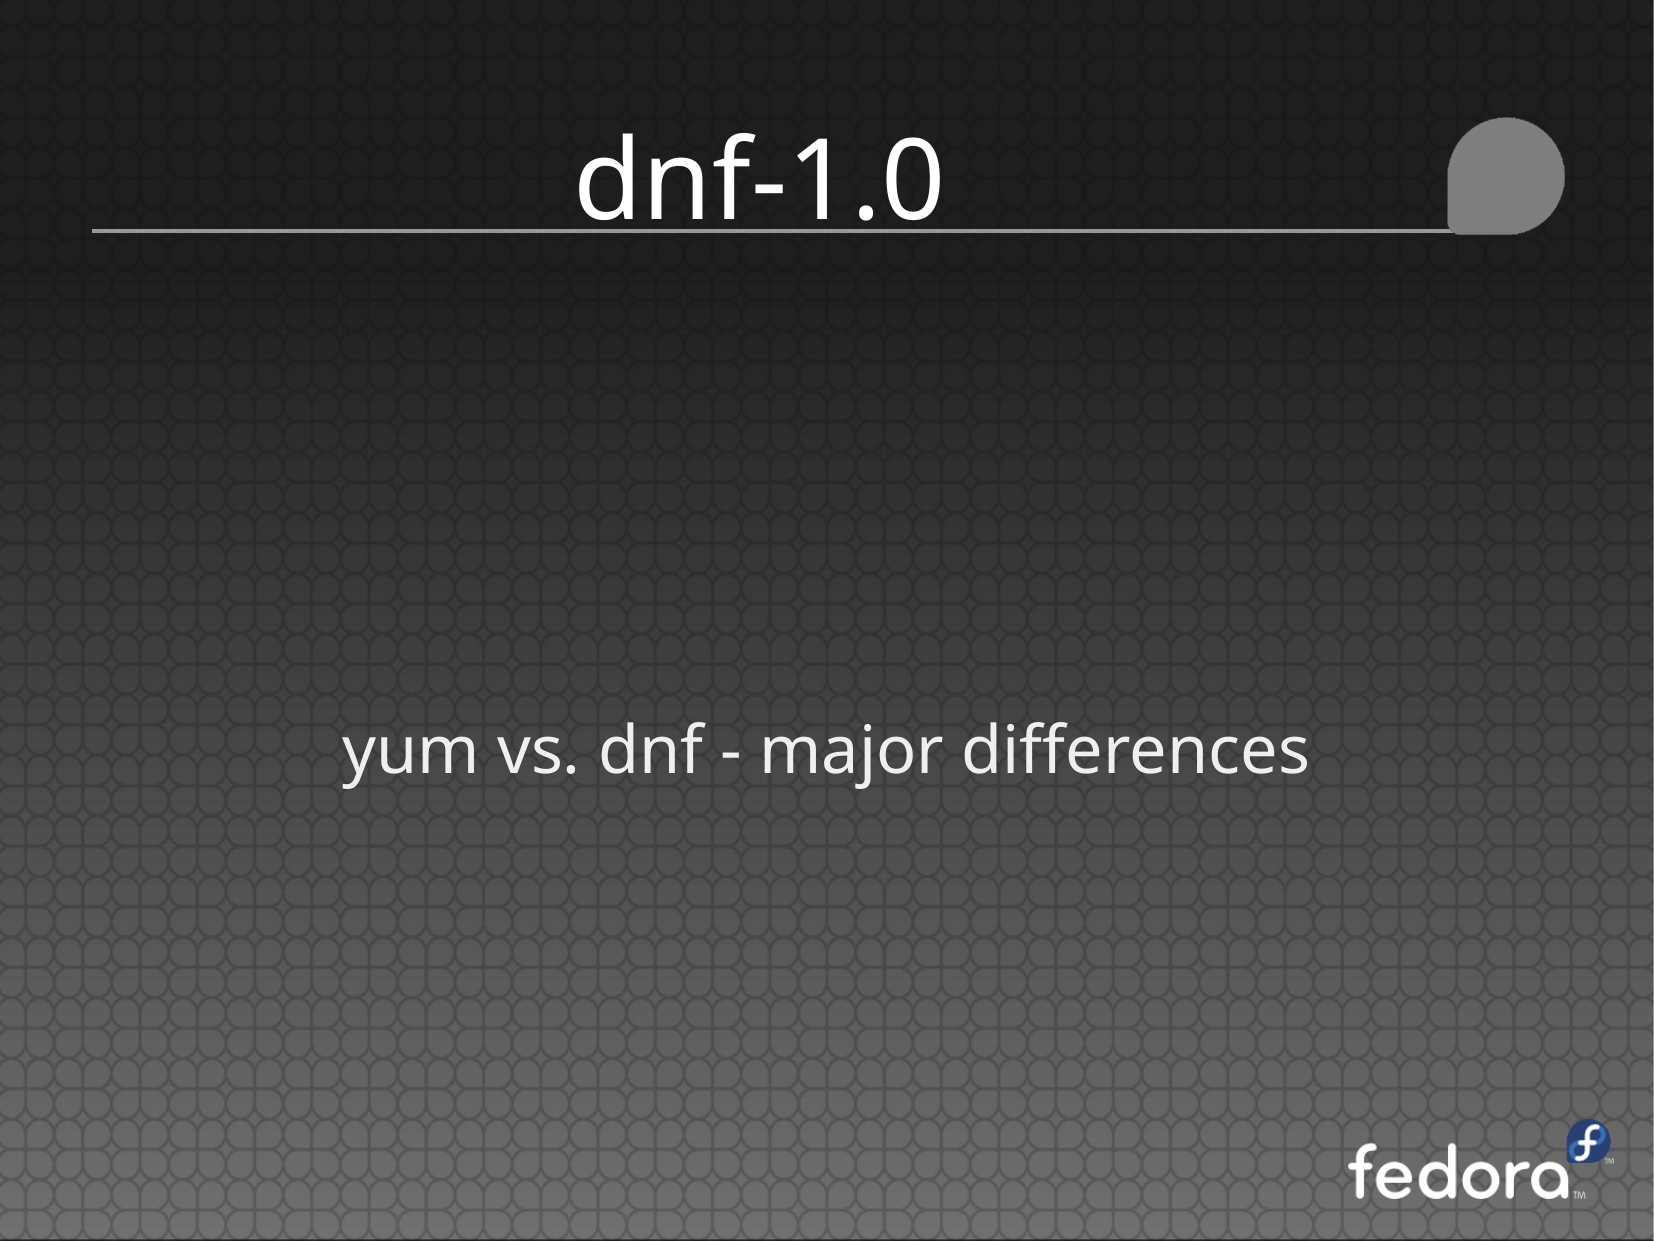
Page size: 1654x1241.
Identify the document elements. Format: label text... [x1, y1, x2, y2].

title dnf-1.0 [94, 100, 1426, 251]
list yum vs. dnf - major differences [82, 290, 1571, 1205]
picture [0, 0, 1654, 1241]
